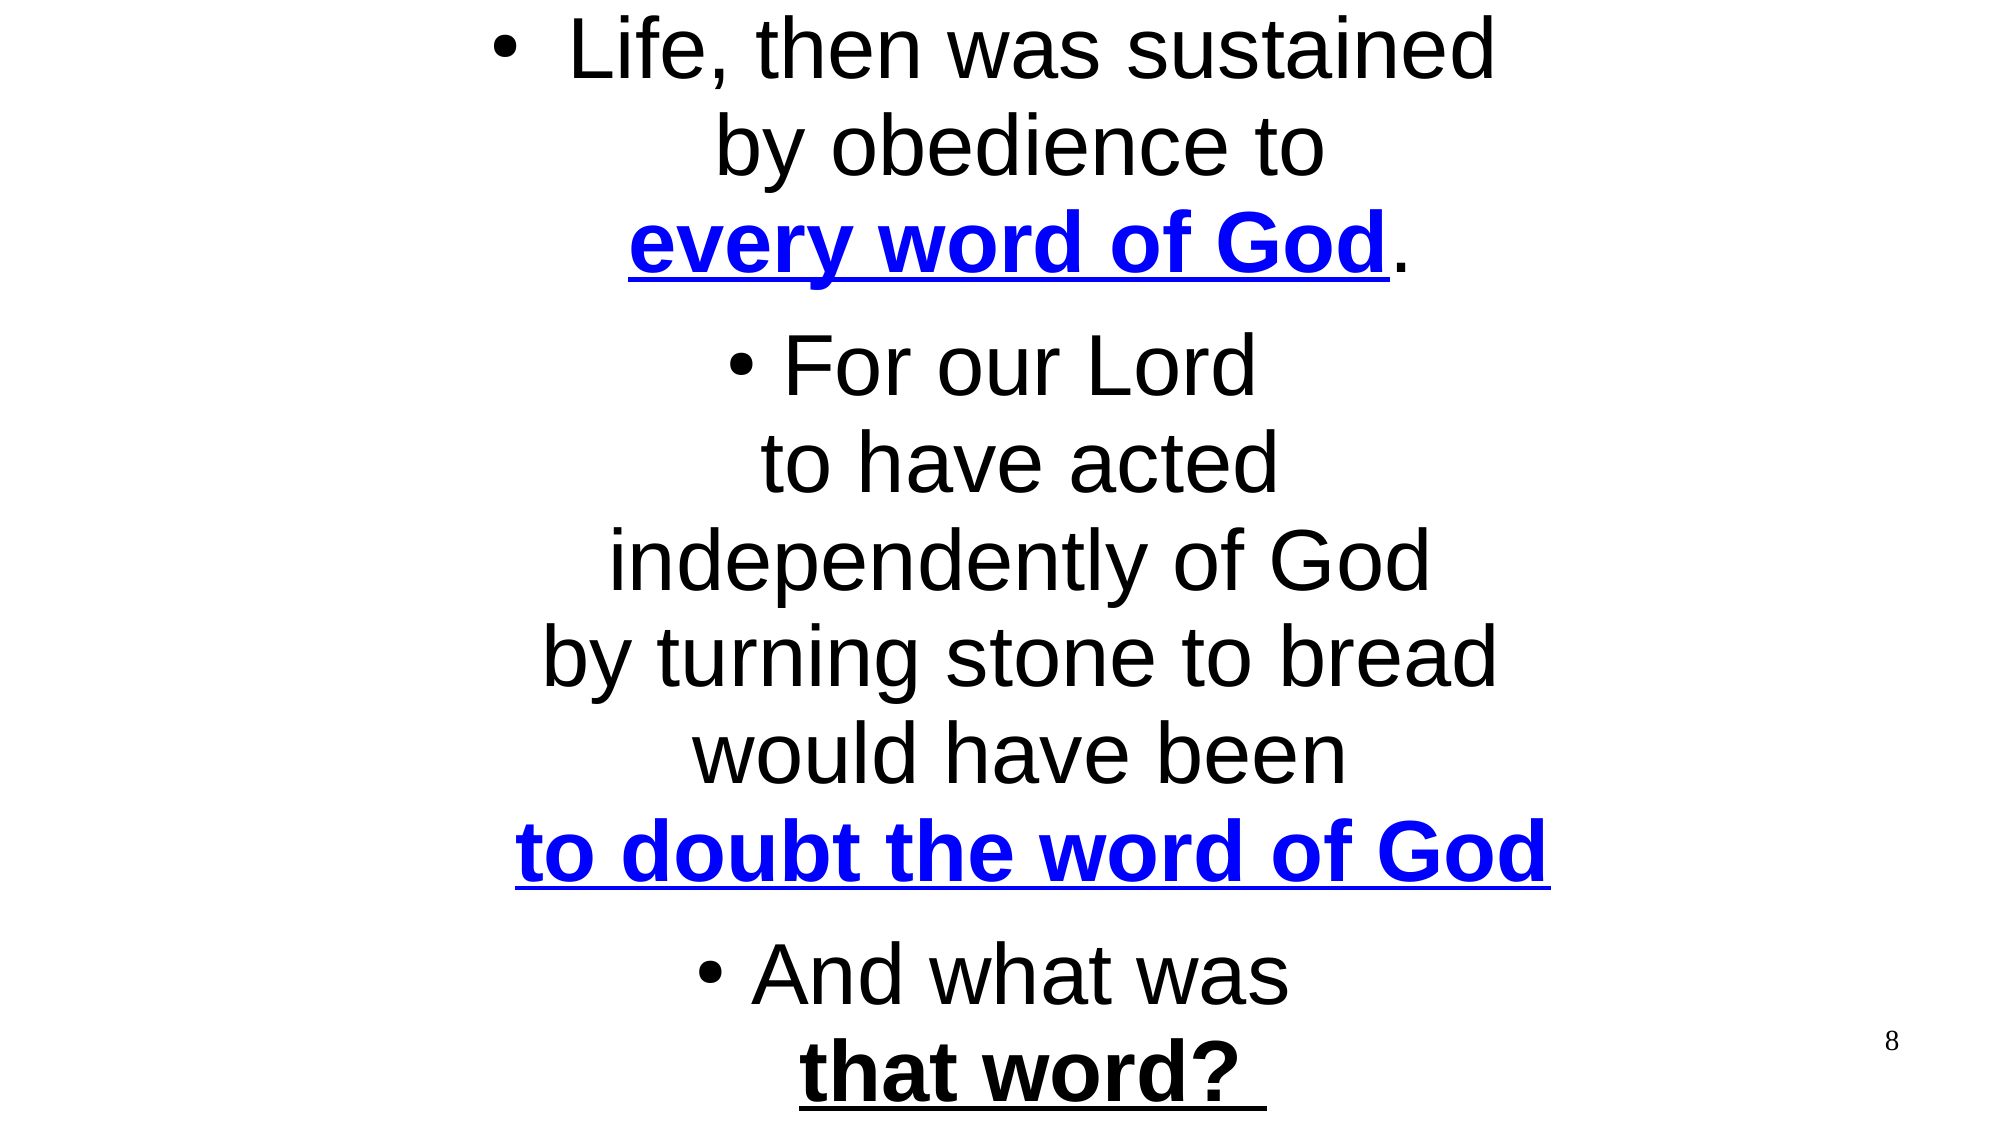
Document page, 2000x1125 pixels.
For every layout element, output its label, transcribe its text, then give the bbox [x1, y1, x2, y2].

list Life, then was sustained by obedience to every word of God. For our Lord to have acted independently of God by turning stone to bread would have been to doubt the word of God And what was that word? [0, 0, 1996, 1123]
